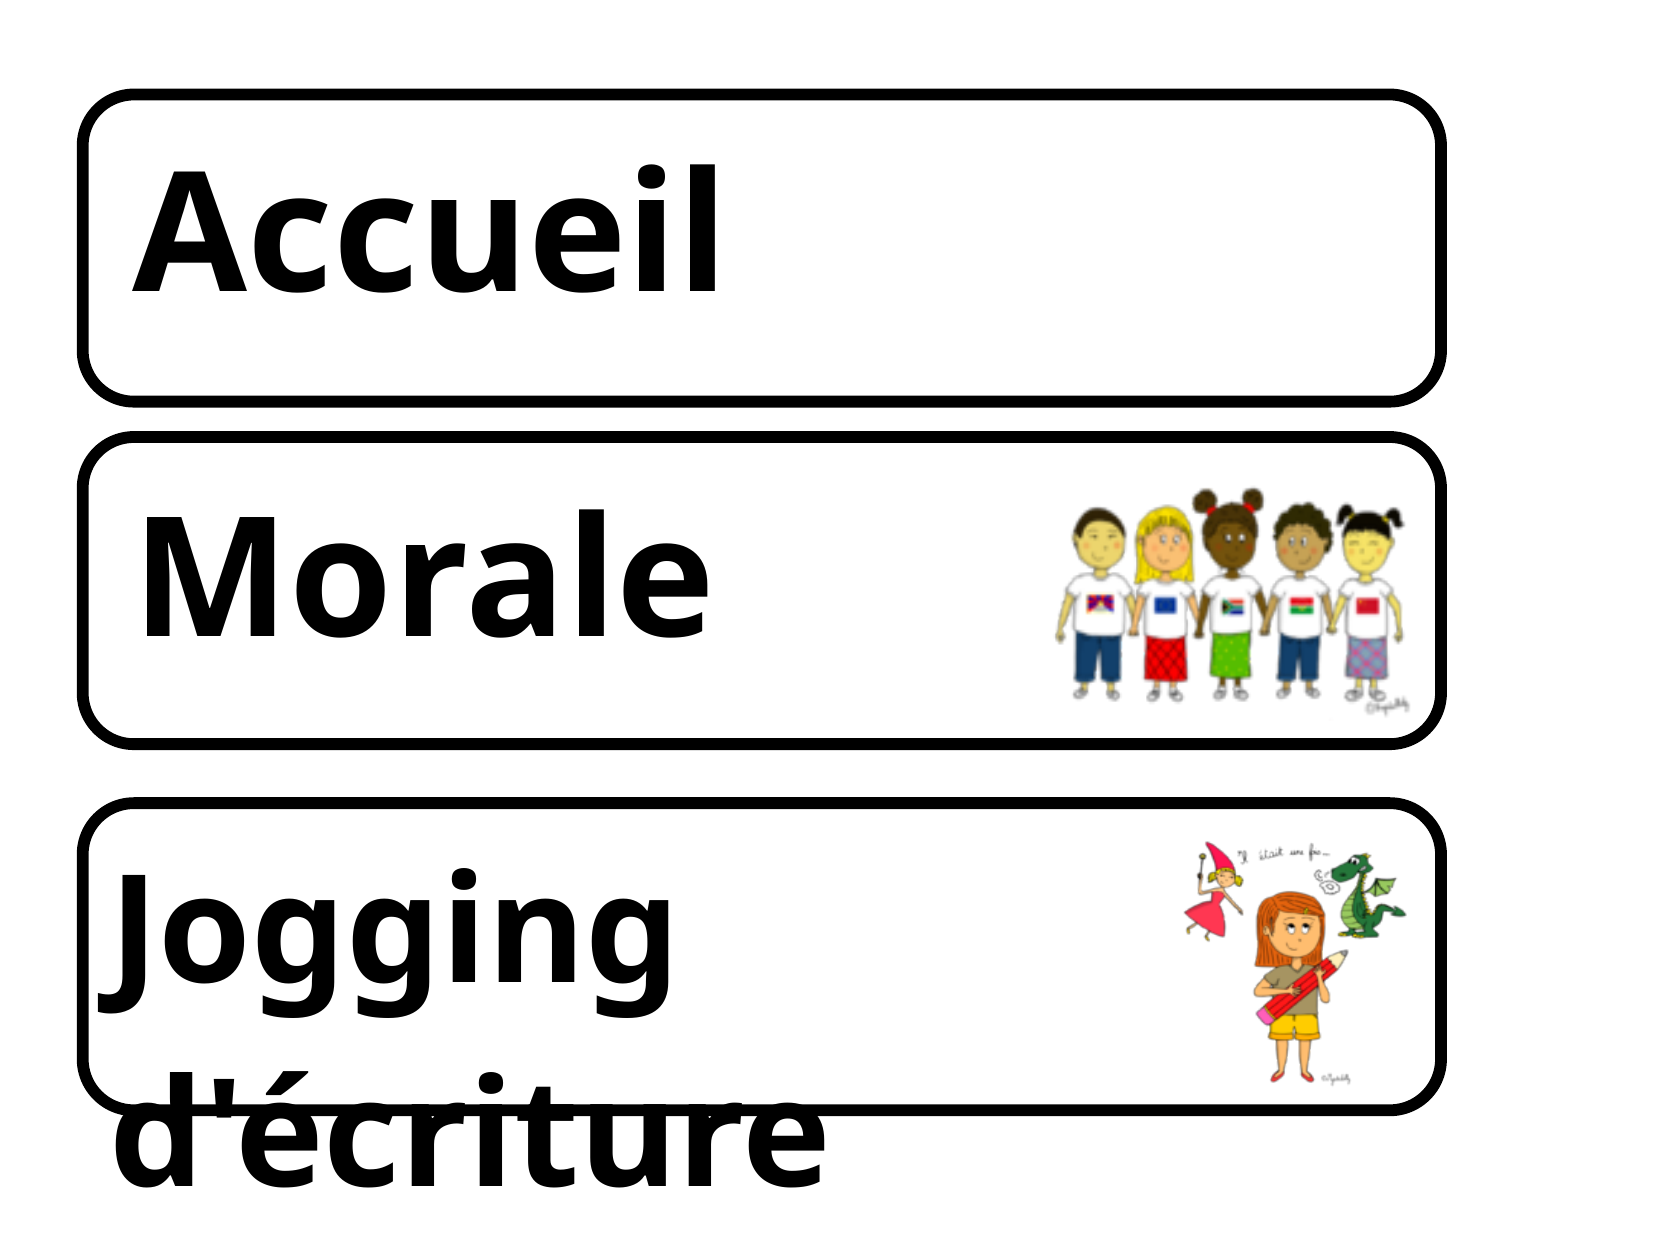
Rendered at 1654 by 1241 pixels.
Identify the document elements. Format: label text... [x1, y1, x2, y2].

picture [1039, 465, 1418, 721]
text_box Accueil [118, 106, 863, 400]
text_box Jogging d'écriture [94, 814, 1394, 1080]
picture [1181, 826, 1410, 1099]
text_box Morale [118, 451, 1394, 745]
